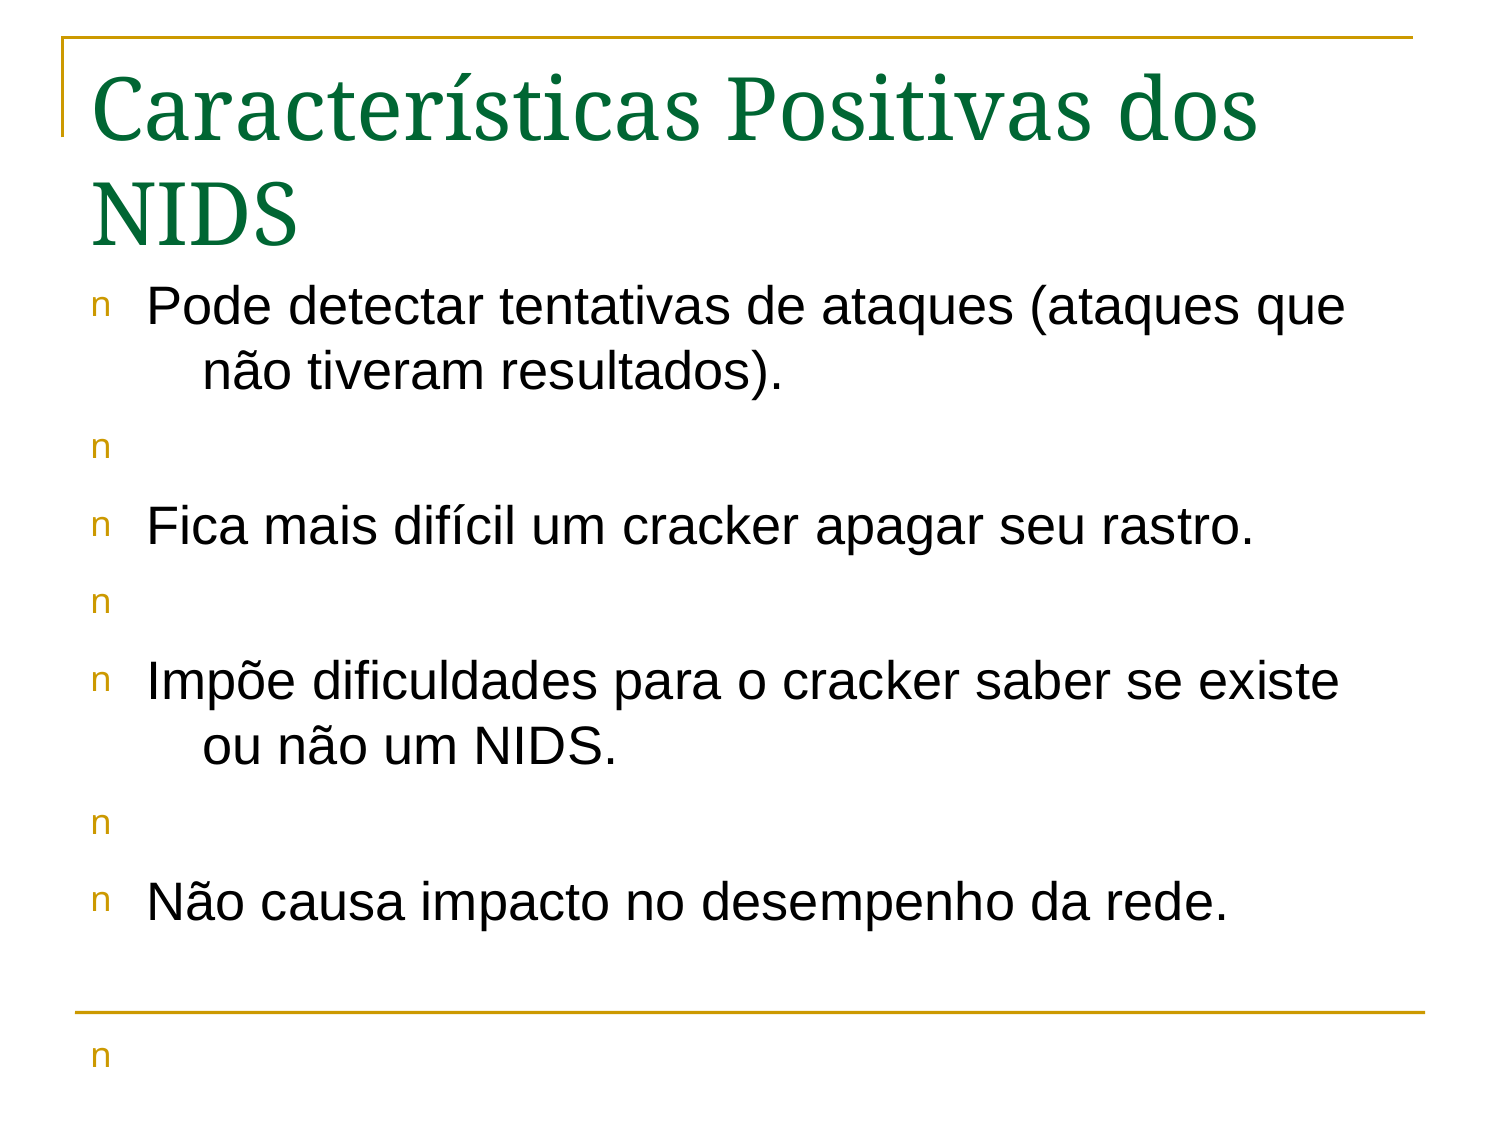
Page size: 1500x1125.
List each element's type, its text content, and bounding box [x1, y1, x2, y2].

title Características Positivas dos NIDS [75, 45, 1426, 233]
list Pode detectar tentativas de ataques (ataques que não tiveram resultados). Fica mais difícil um cracker apagar seu rastro. Impõe dificuldades para o cracker saber se existe ou não um NIDS. Não causa impacto no desempenho da rede. [75, 262, 1426, 1006]
